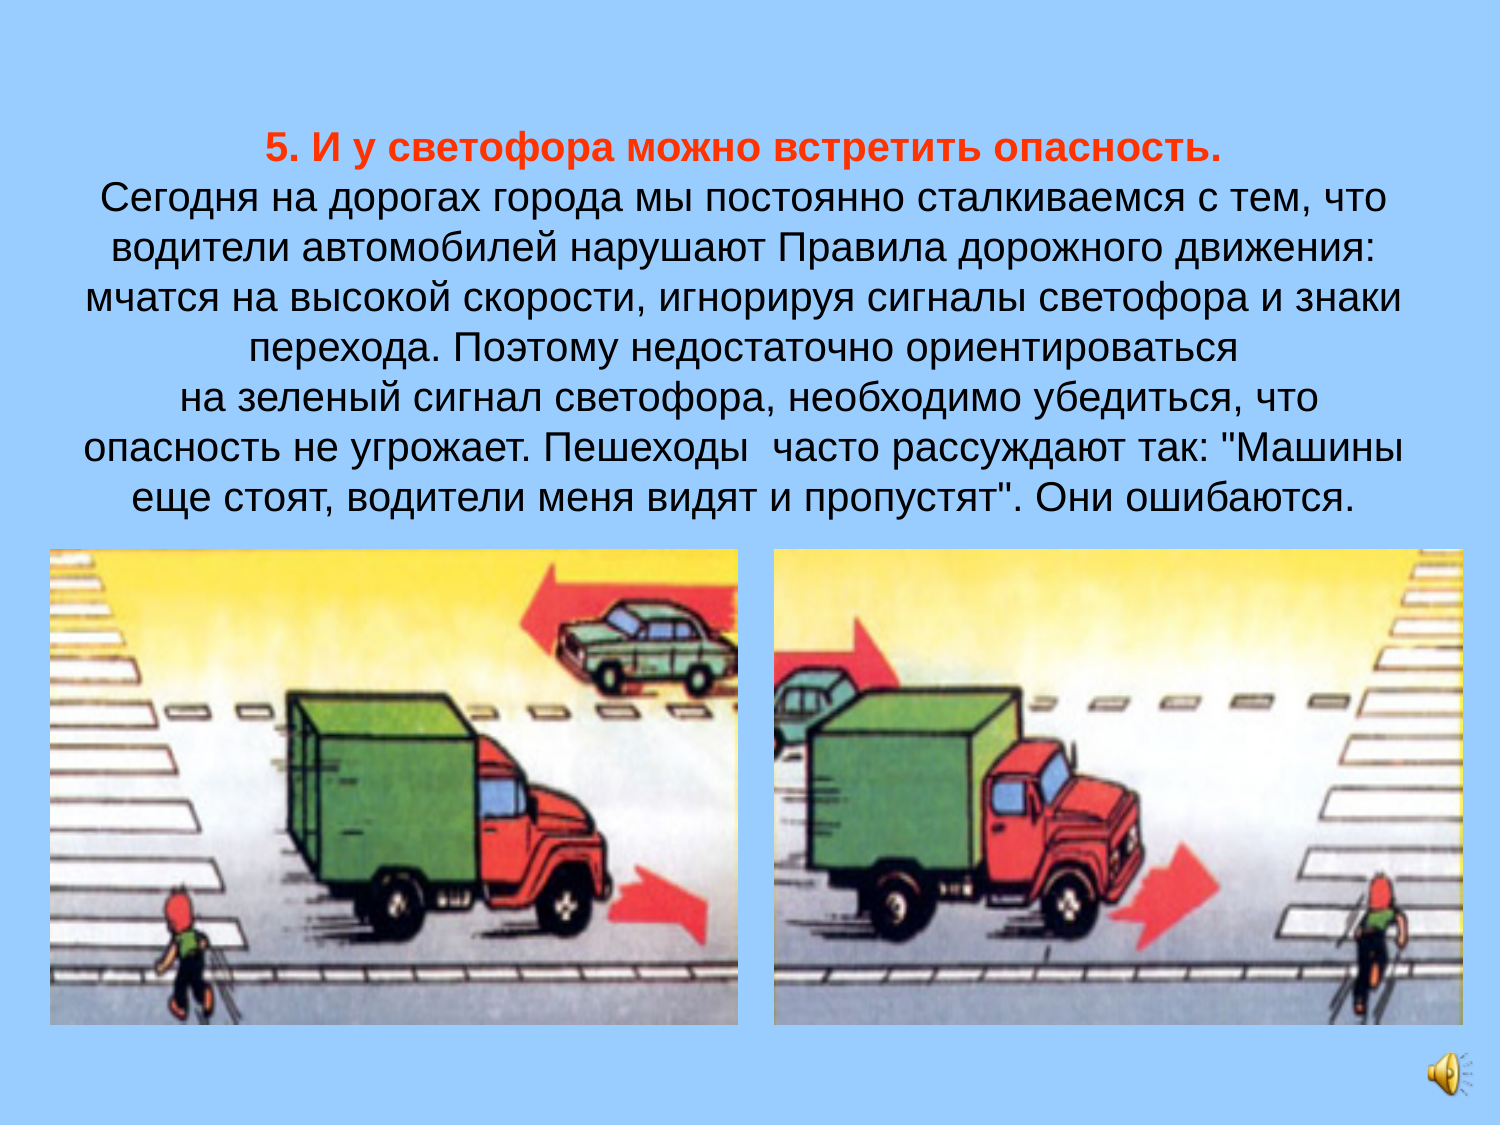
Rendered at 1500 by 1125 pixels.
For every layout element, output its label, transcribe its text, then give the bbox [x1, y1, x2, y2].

text_box 5. И у светофора можно встретить опасность. Сегодня на дорогах города мы постоянно сталкиваемся с тем, что водители автомобилей нарушают Правила дорожного движения: мчатся на высокой скорости, игнорируя сигналы светофора и знаки перехода. Поэтому недостаточно ориентироваться на зеленый сигнал светофора, необходимо убедиться, что опасность не угрожает. Пешеходы часто рассуждают так: "Машины еще стоят, водители меня видят и пропустят". Они ошибаются. [50, 112, 1438, 528]
picture [774, 549, 1463, 1025]
picture [50, 549, 738, 1025]
picture [1426, 1051, 1477, 1102]
